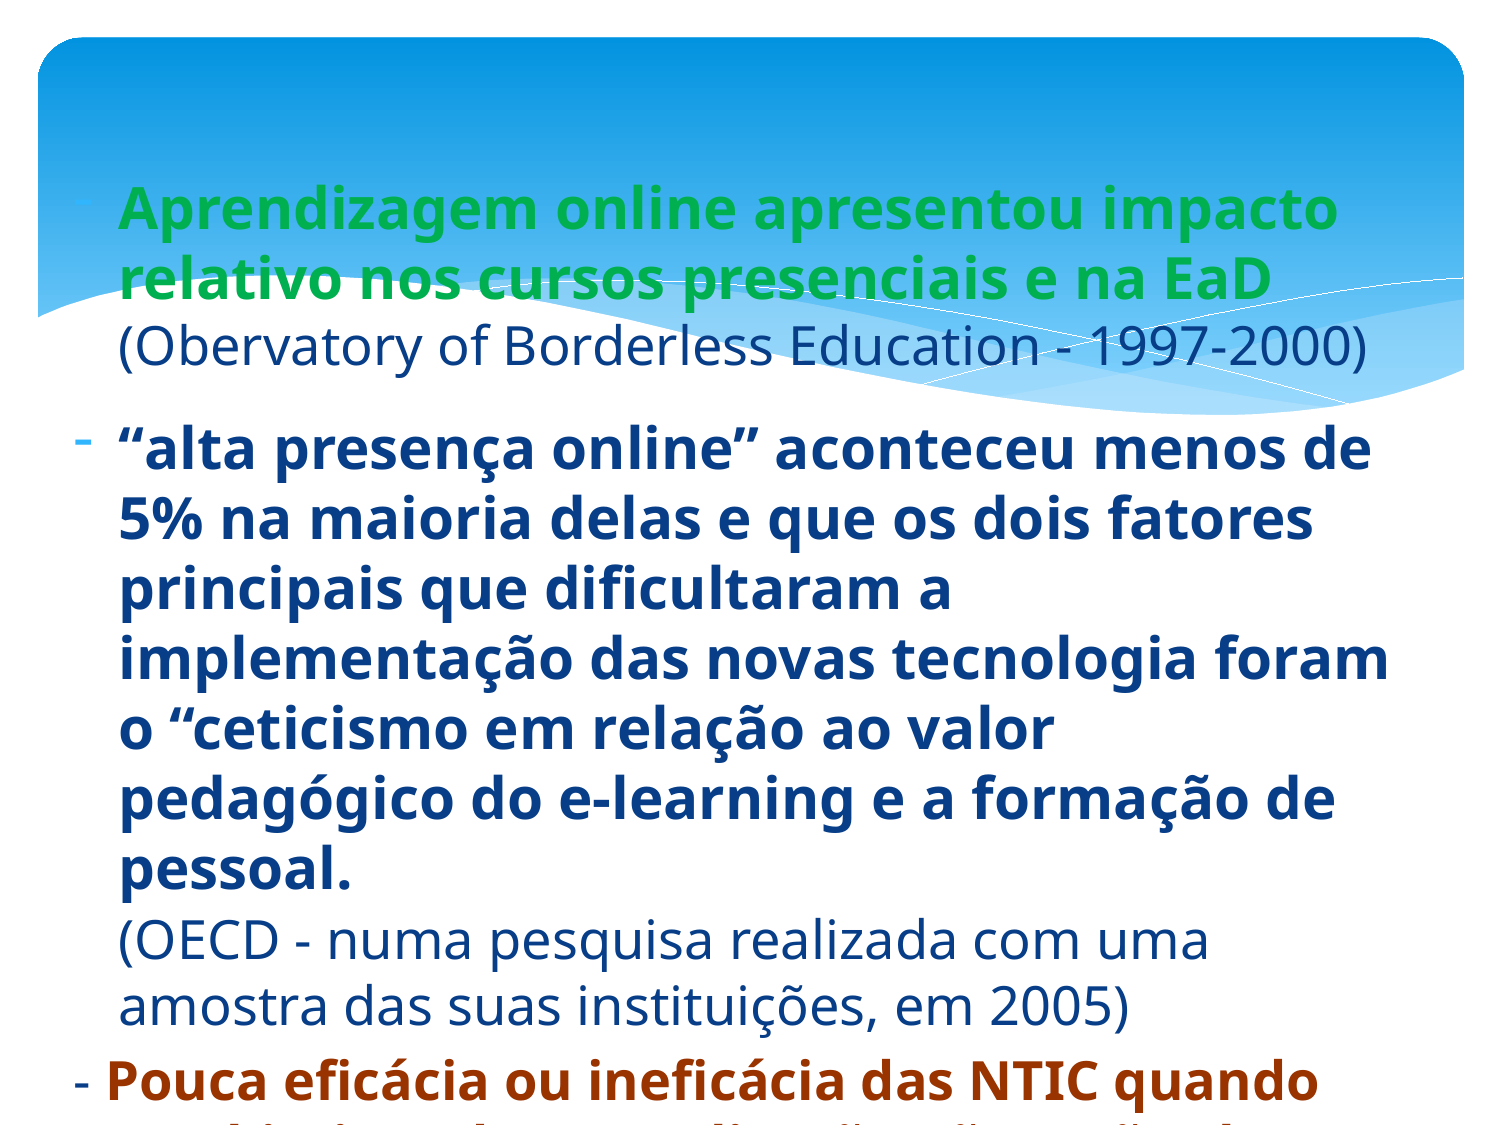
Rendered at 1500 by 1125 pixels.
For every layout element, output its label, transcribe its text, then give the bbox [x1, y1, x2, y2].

list Aprendizagem online apresentou impacto relativo nos cursos presenciais e na EaD (Obervatory of Borderless Education - 1997-2000) “alta presença online” aconteceu menos de 5% na maioria delas e que os dois fatores principais que dificultaram a implementação das novas tecnologia foram o “ceticismo em relação ao valor pedagógico do e-learning e a formação de pessoal. (OECD - numa pesquisa realizada com uma amostra das suas instituições, em 2005) - Pouca eficácia ou ineficácia das NTIC quando os objetivos de sua aplicação não estão claros. [58, 82, 1409, 1079]
